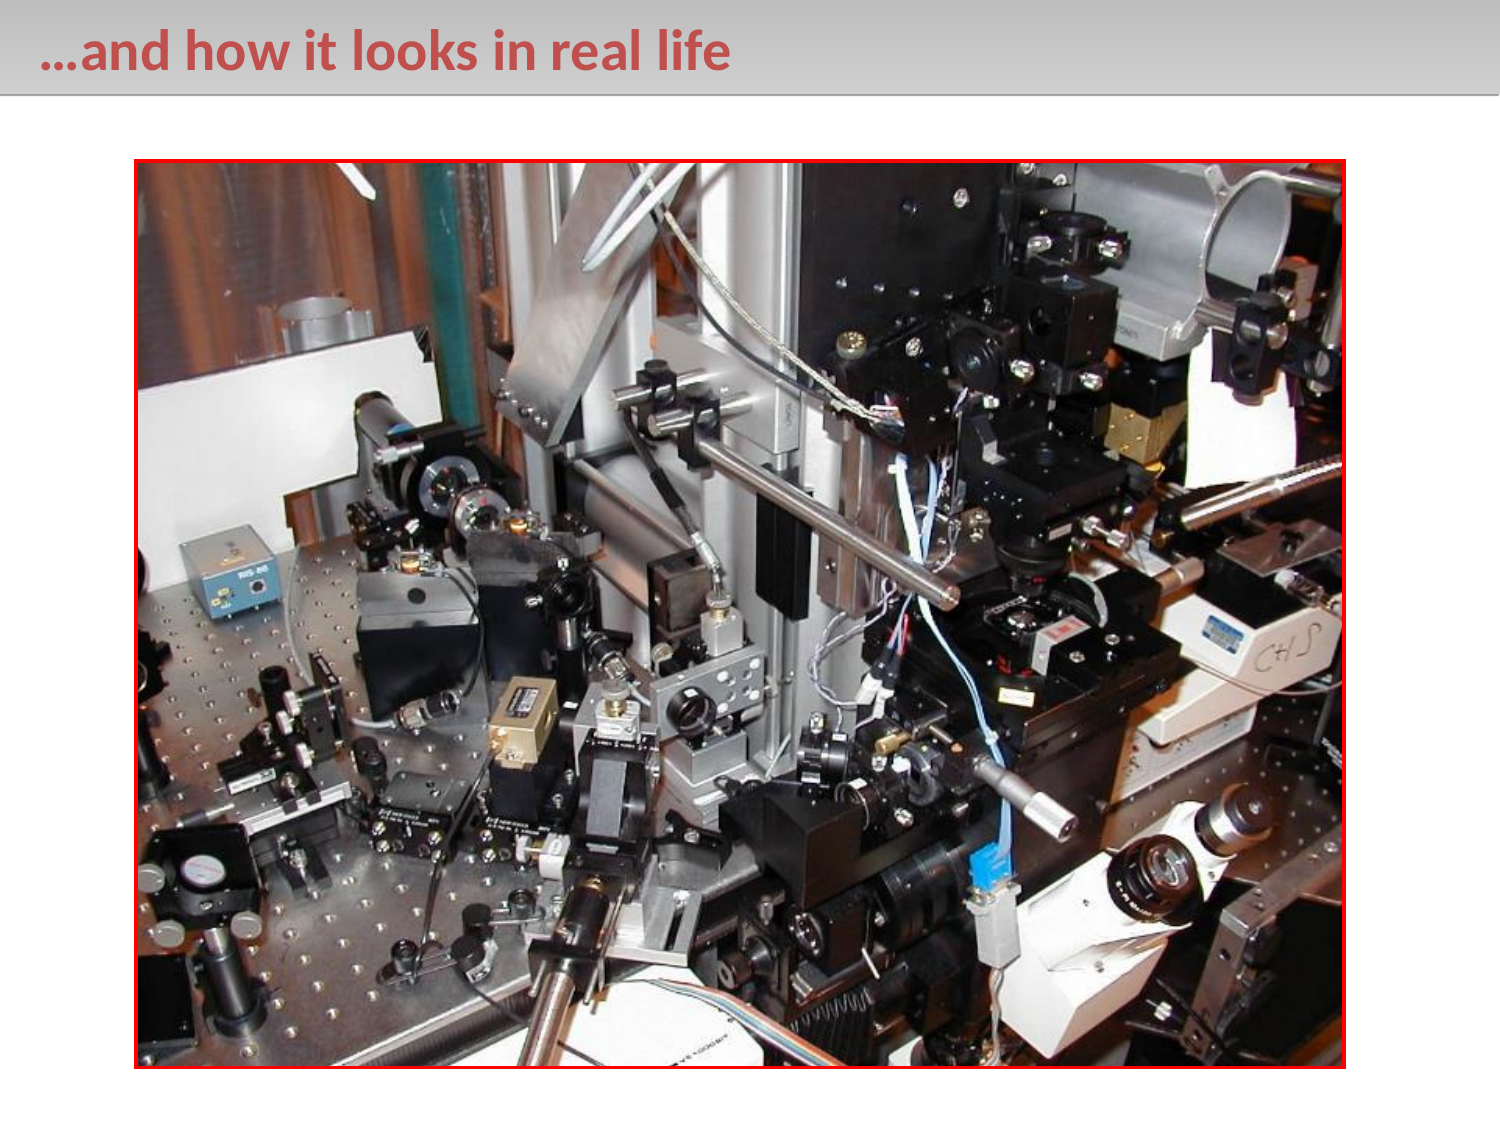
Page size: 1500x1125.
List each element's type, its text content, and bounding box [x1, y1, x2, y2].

title …and how it looks in real life [23, 0, 1477, 94]
picture [137, 162, 1343, 1067]
